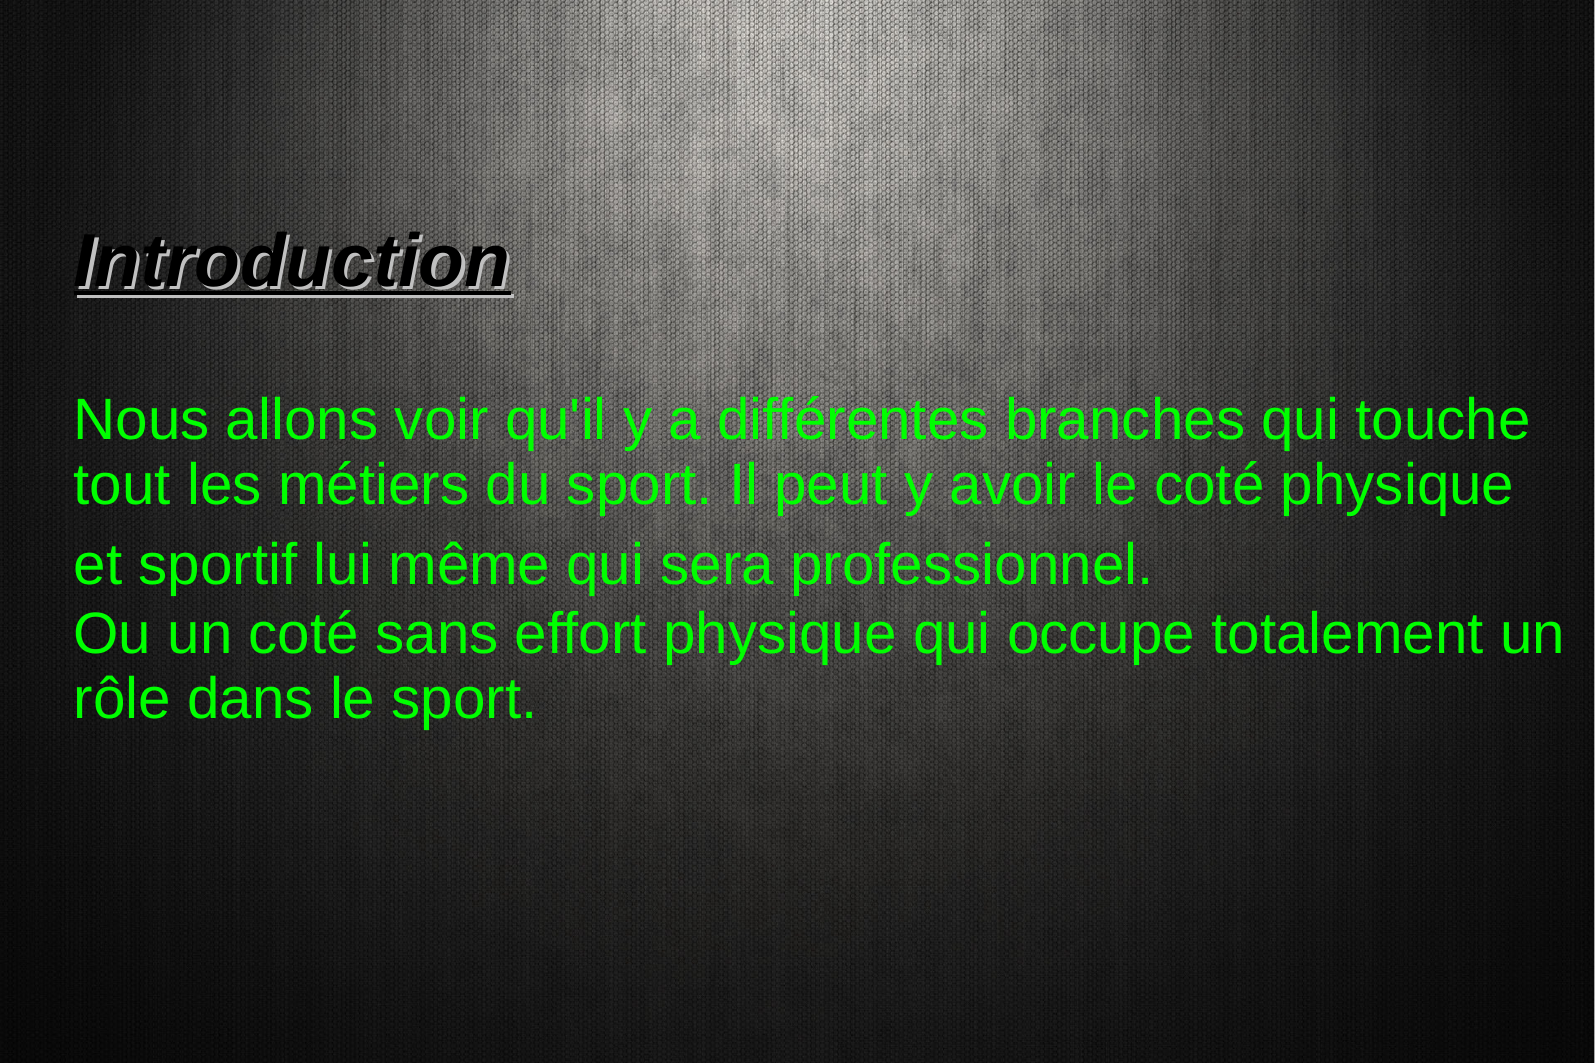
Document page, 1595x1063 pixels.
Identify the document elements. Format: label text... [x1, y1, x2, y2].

picture [0, 0, 1595, 1063]
text_box Introduction Nous allons voir qu'il y a différentes branches qui touche tout les métiers du sport. Il peut y avoir le coté physique et sportif lui même qui sera professionnel. Ou un coté sans effort physique qui occupe totalement un rôle dans le sport. [59, 211, 1595, 886]
